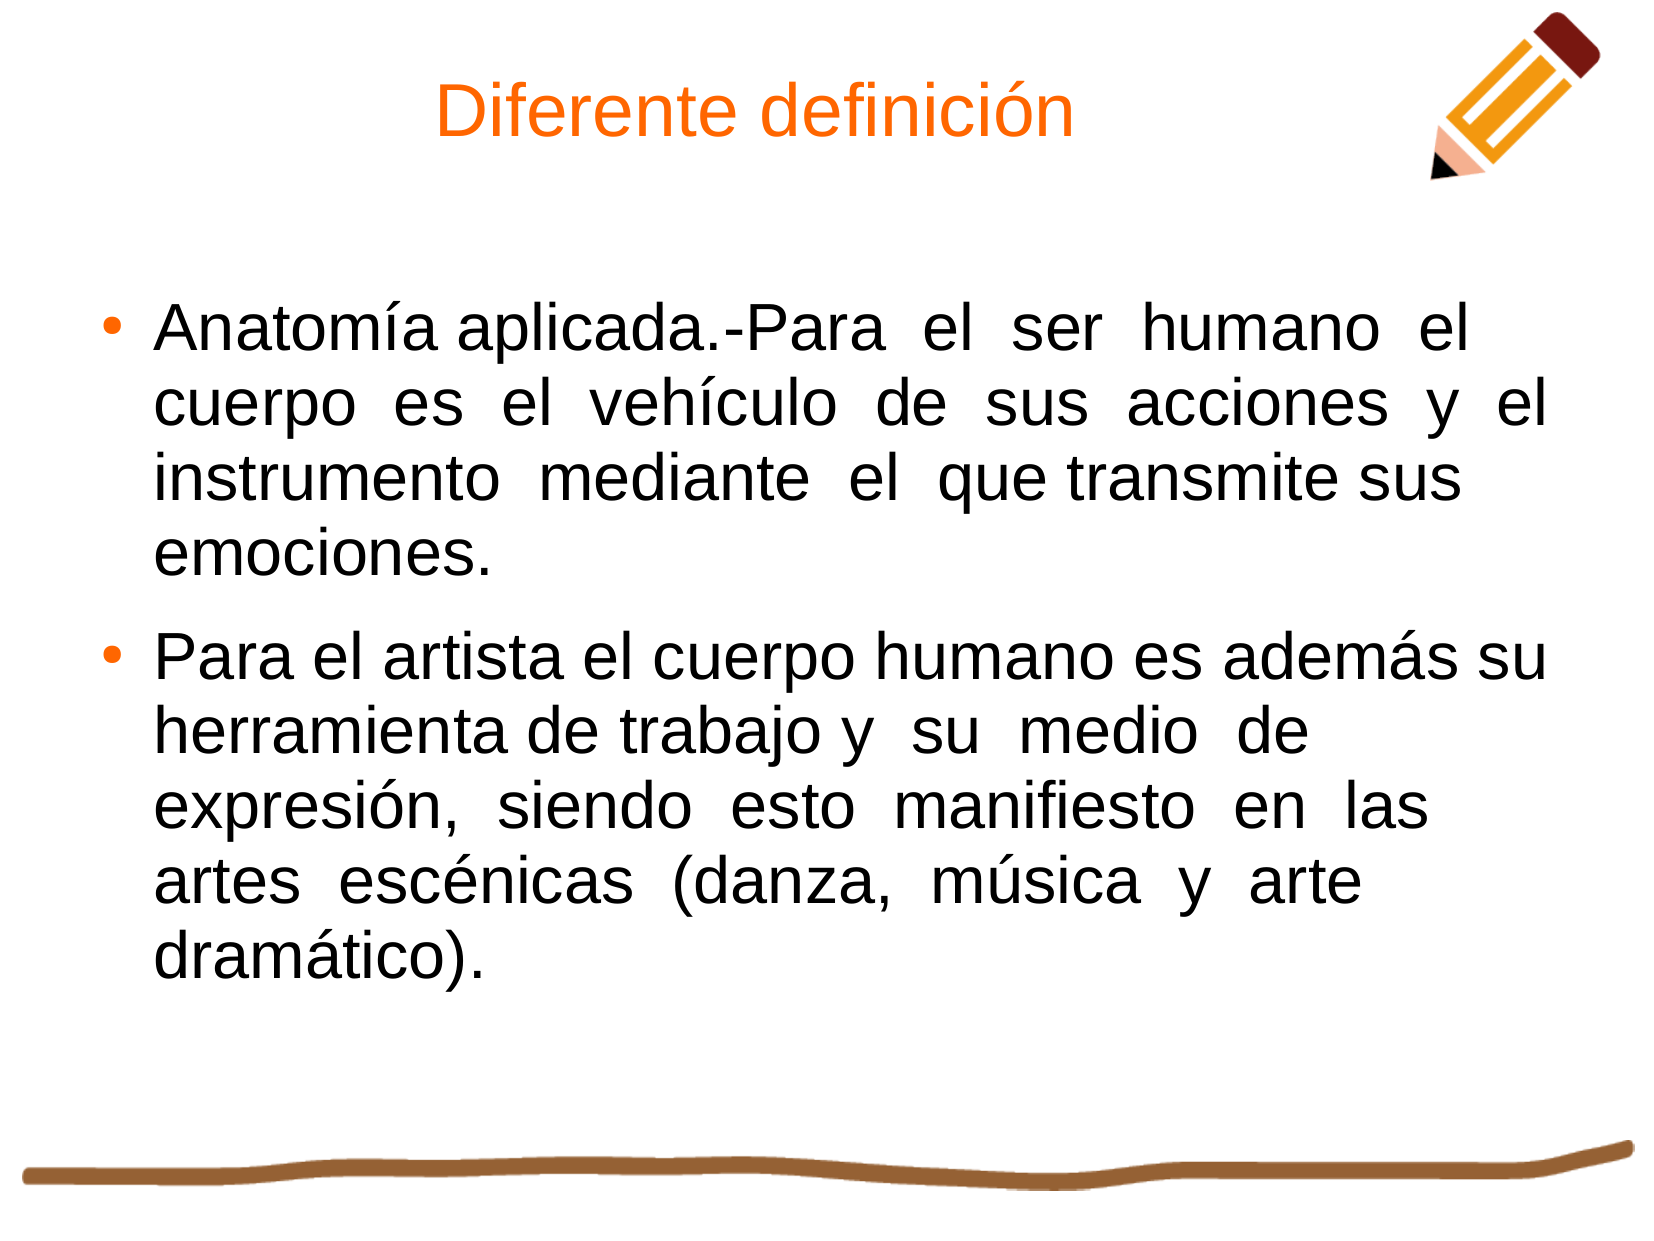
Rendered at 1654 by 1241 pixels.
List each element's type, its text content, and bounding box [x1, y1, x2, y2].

list Anatomía aplicada.-Para el ser humano el cuerpo es el vehículo de sus acciones y el instrumento mediante el que transmite sus emociones. Para el artista el cuerpo humano es además su herramienta de trabajo y su medio de expresión, siendo esto manifiesto en las artes escénicas (danza, música y arte dramático). [82, 290, 1571, 1122]
picture [1430, 12, 1601, 181]
title Diferente definición [82, 49, 1430, 172]
picture [22, 1140, 1635, 1191]
